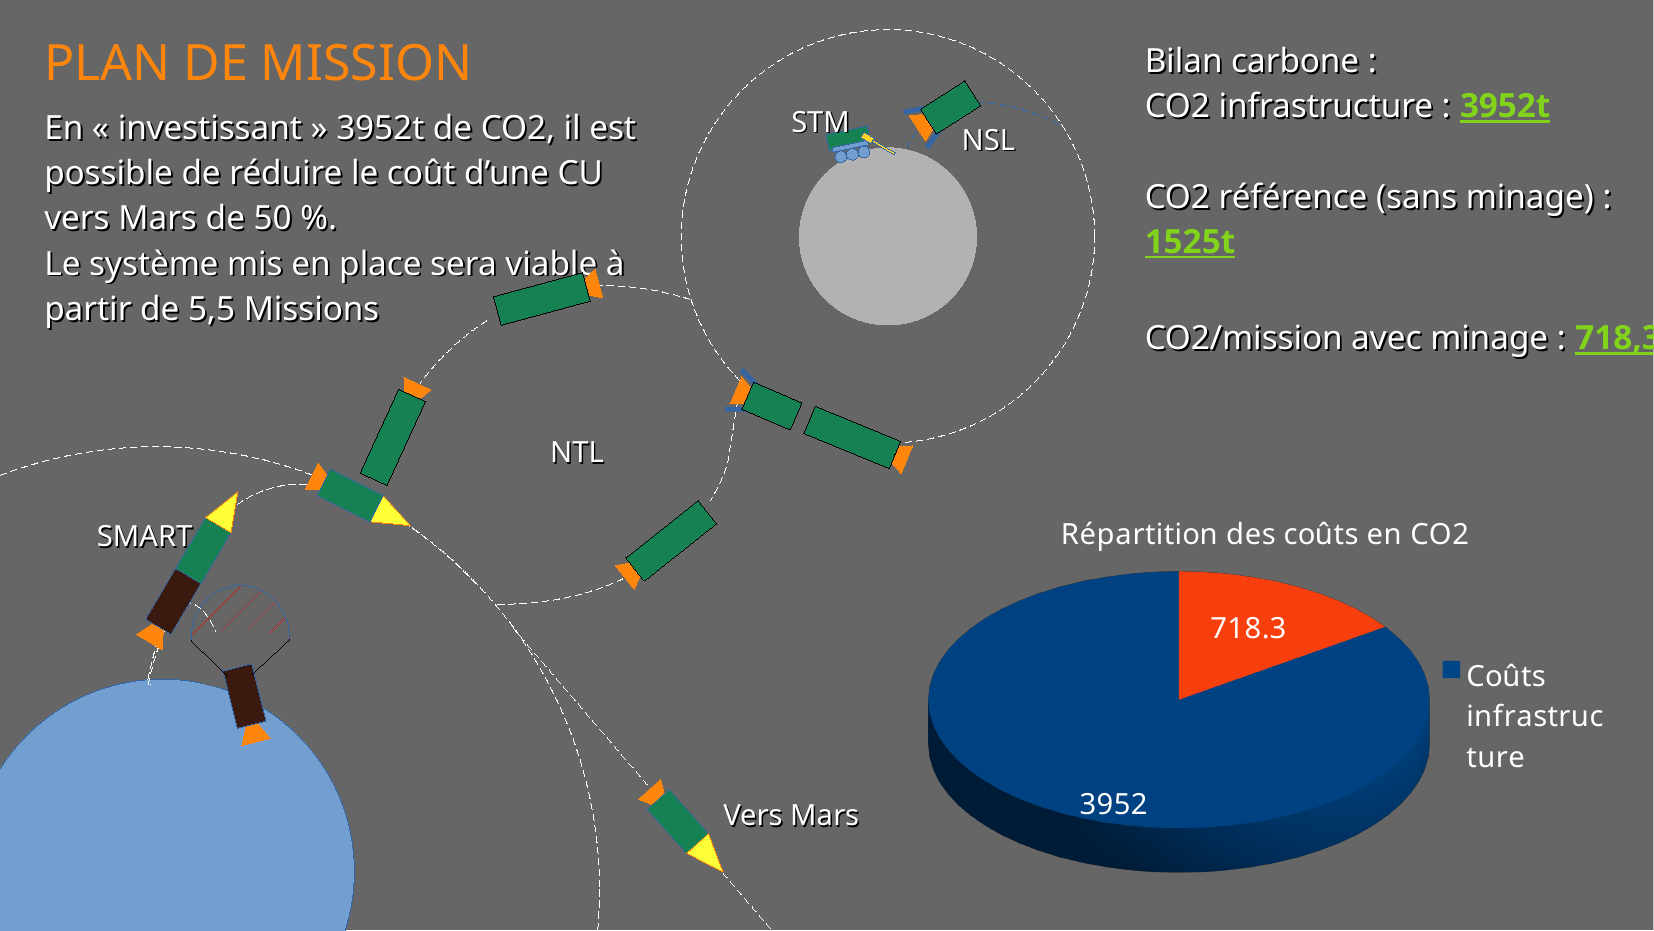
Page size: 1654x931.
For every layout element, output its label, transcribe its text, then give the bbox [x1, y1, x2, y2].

text_box [136, 491, 238, 650]
text_box [729, 376, 913, 474]
text_box En « investissant » 3952t de CO2, il est possible de réduire le coût d’une CU vers Mars de 50 %. Le système mis en place sera viable à partir de 5,5 Missions [29, 96, 655, 293]
text_box STM [776, 93, 856, 140]
text_box NTL [535, 424, 609, 471]
text_box Bilan carbone : CO2 infrastructure : 3952t CO2 référence (sans minage) : 1525t CO2/mission avec minage : 718,3t [1130, 29, 1654, 267]
text_box [0, 585, 355, 931]
text_box [305, 377, 431, 526]
text_box NSL [946, 111, 1022, 159]
text_box Vers Mars [708, 787, 855, 834]
text_box [615, 500, 718, 590]
text_box [799, 125, 977, 325]
text_box [909, 80, 983, 141]
chart [909, 488, 1622, 890]
text_box PLAN DE MISSION [29, 19, 798, 144]
text_box [638, 779, 724, 872]
text_box [487, 269, 603, 326]
text_box SMART [82, 508, 194, 555]
